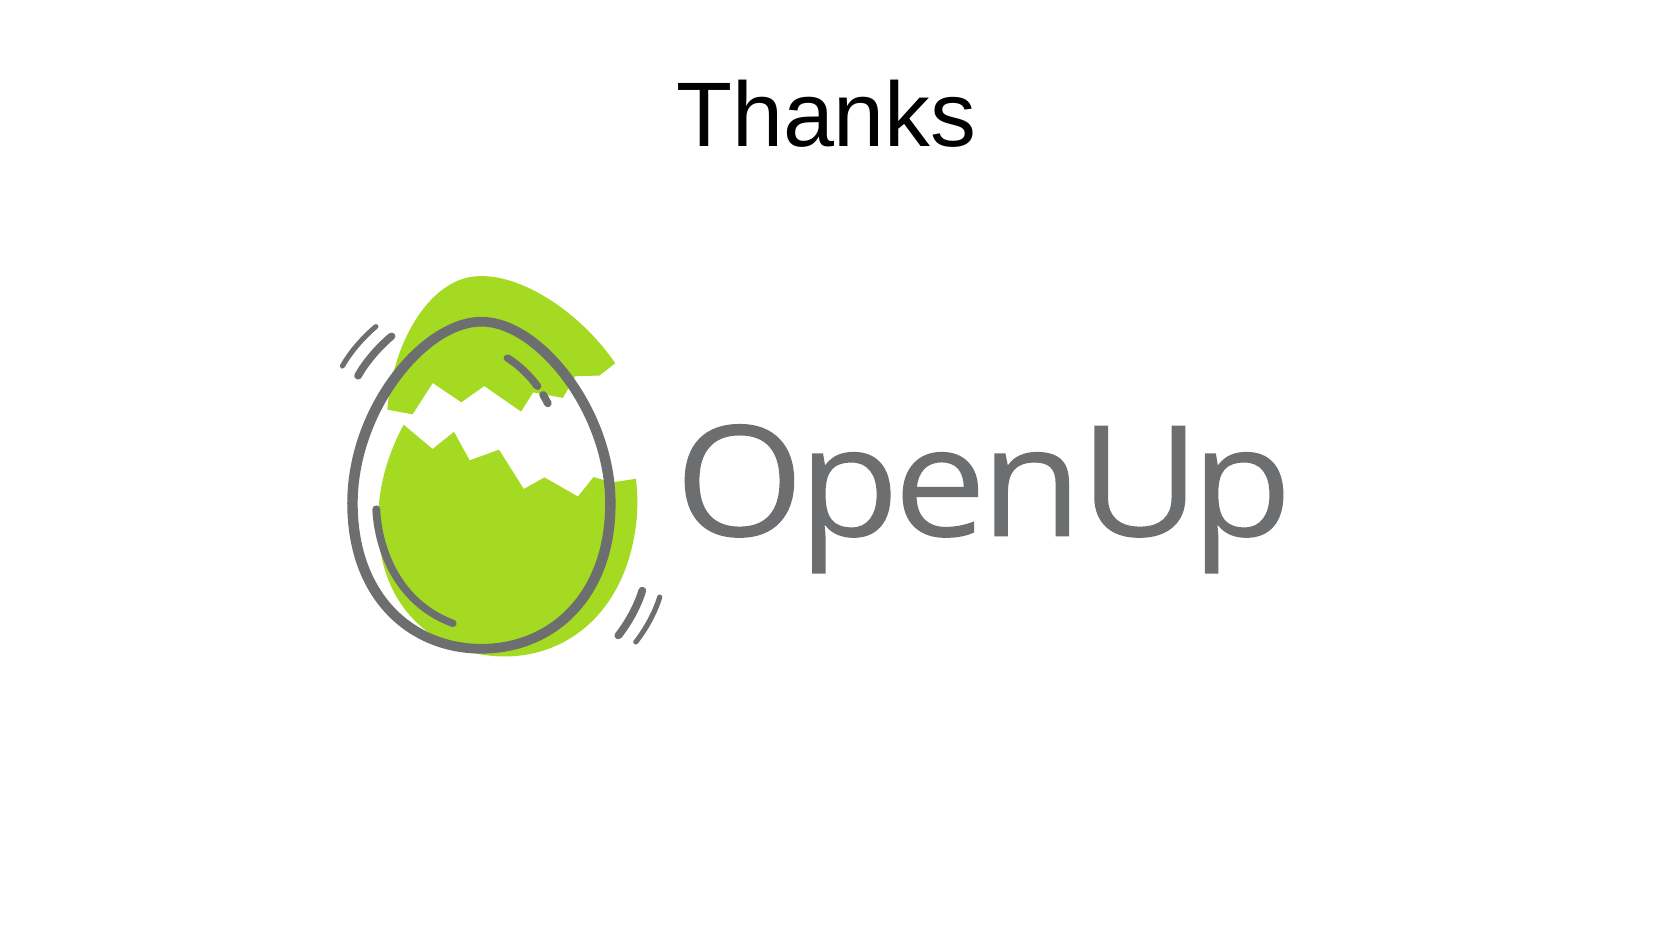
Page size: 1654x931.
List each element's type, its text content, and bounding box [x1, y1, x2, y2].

title Thanks [82, 37, 1571, 193]
picture [301, 236, 1347, 709]
